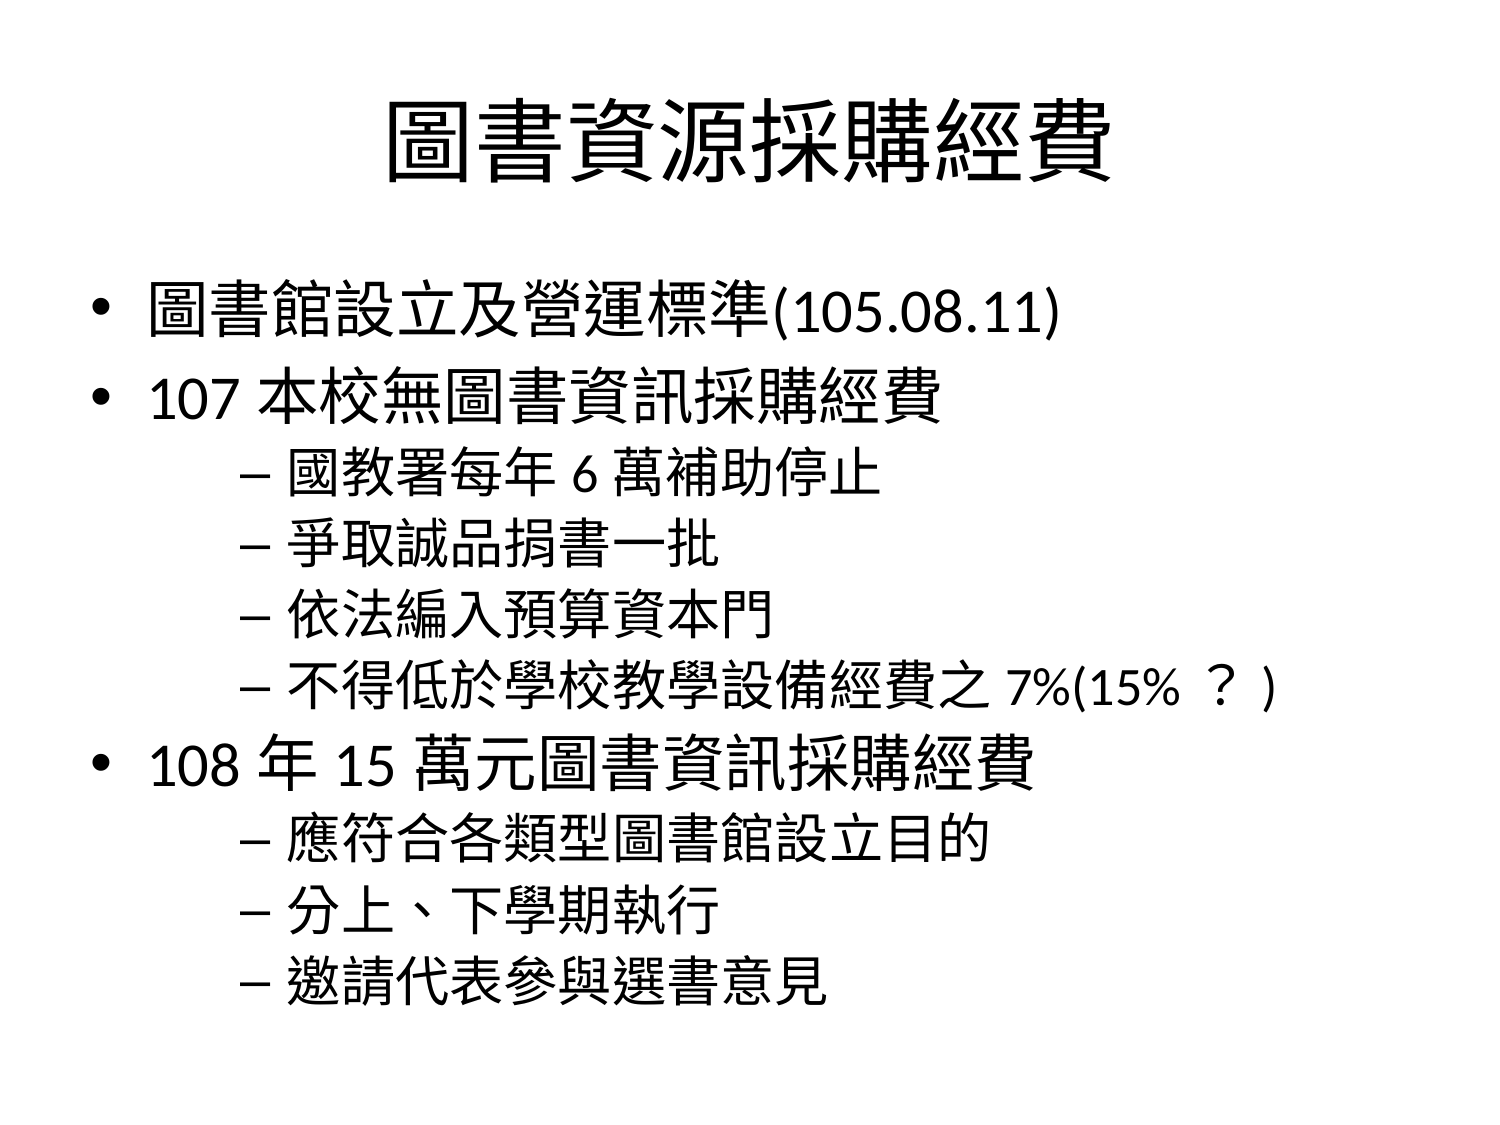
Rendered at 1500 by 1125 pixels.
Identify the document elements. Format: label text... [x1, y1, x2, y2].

list 圖書館設立及營運標準(105.08.11) 107本校無圖書資訊採購經費 國教署每年6萬補助停止 爭取誠品捐書一批 依法編入預算資本門 不得低於學校教學設備經費之7%(15%？) 108年15萬元圖書資訊採購經費 應符合各類型圖書館設立目的 分上、下學期執行 邀請代表參與選書意見 [75, 262, 1426, 1071]
title 圖書資源採購經費 [75, 45, 1426, 233]
